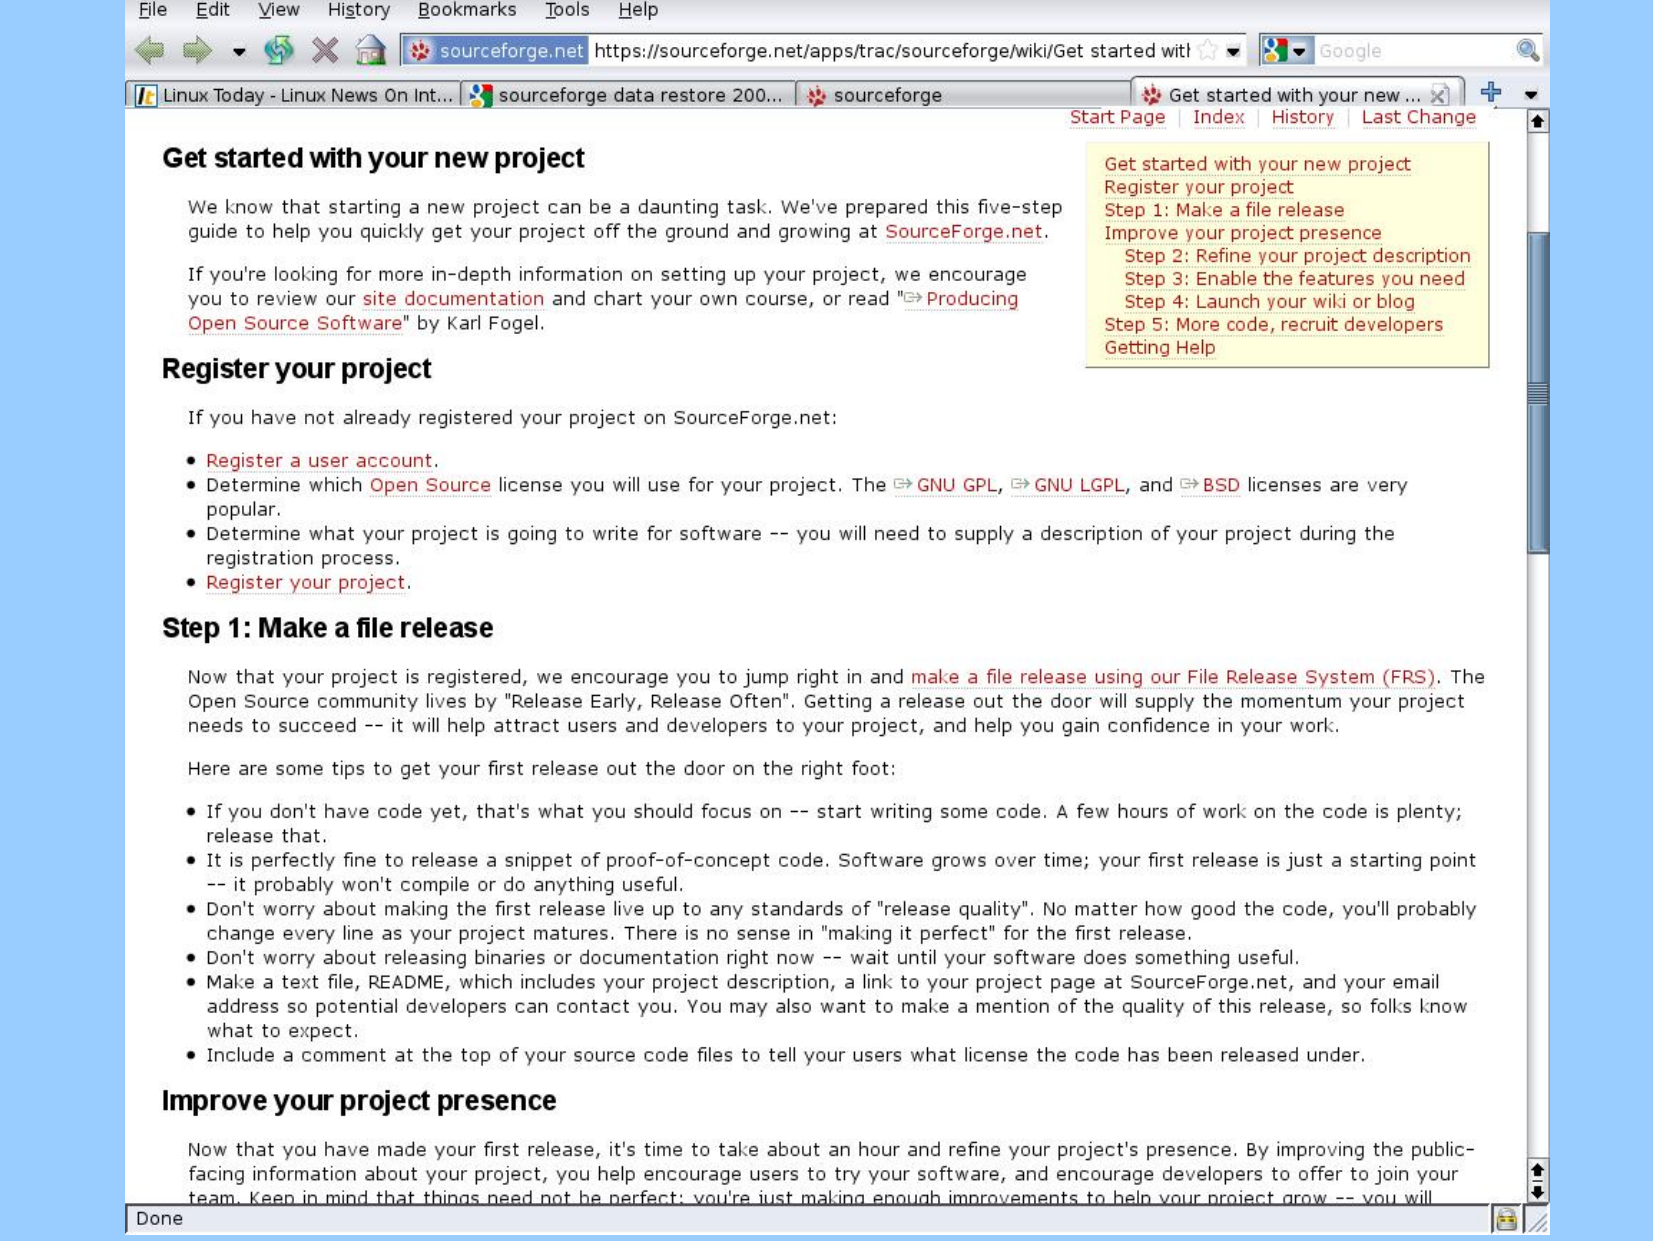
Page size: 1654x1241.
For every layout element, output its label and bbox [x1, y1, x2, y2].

picture [125, 0, 1550, 1235]
